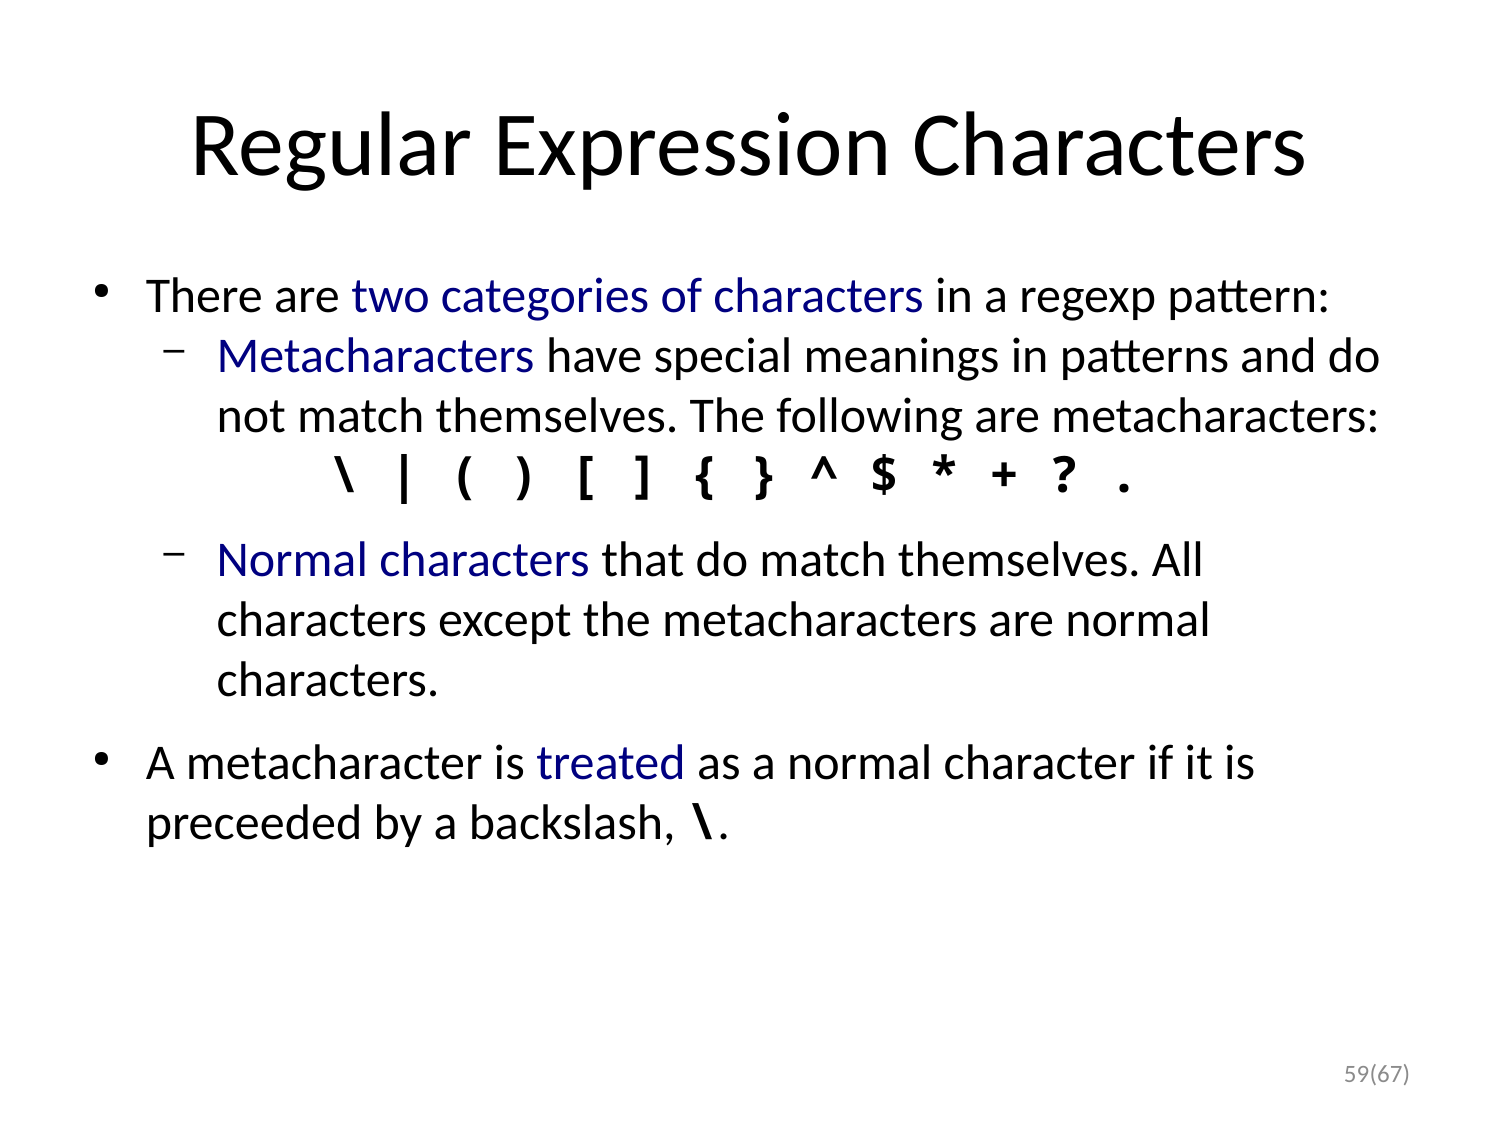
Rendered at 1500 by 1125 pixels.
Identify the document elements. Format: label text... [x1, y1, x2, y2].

list There are two categories of characters in a regexp pattern: Metacharacters have special meanings in patterns and do not match themselves. The following are metacharacters: \ | ( ) [ ] { } ^ $ * + ? . Normal characters that do match themselves. All characters except the metacharacters are normal characters. A metacharacter is treated as a normal character if it is preceeded by a backslash, \. [75, 262, 1425, 1005]
title Regular Expression Characters [75, 45, 1425, 233]
